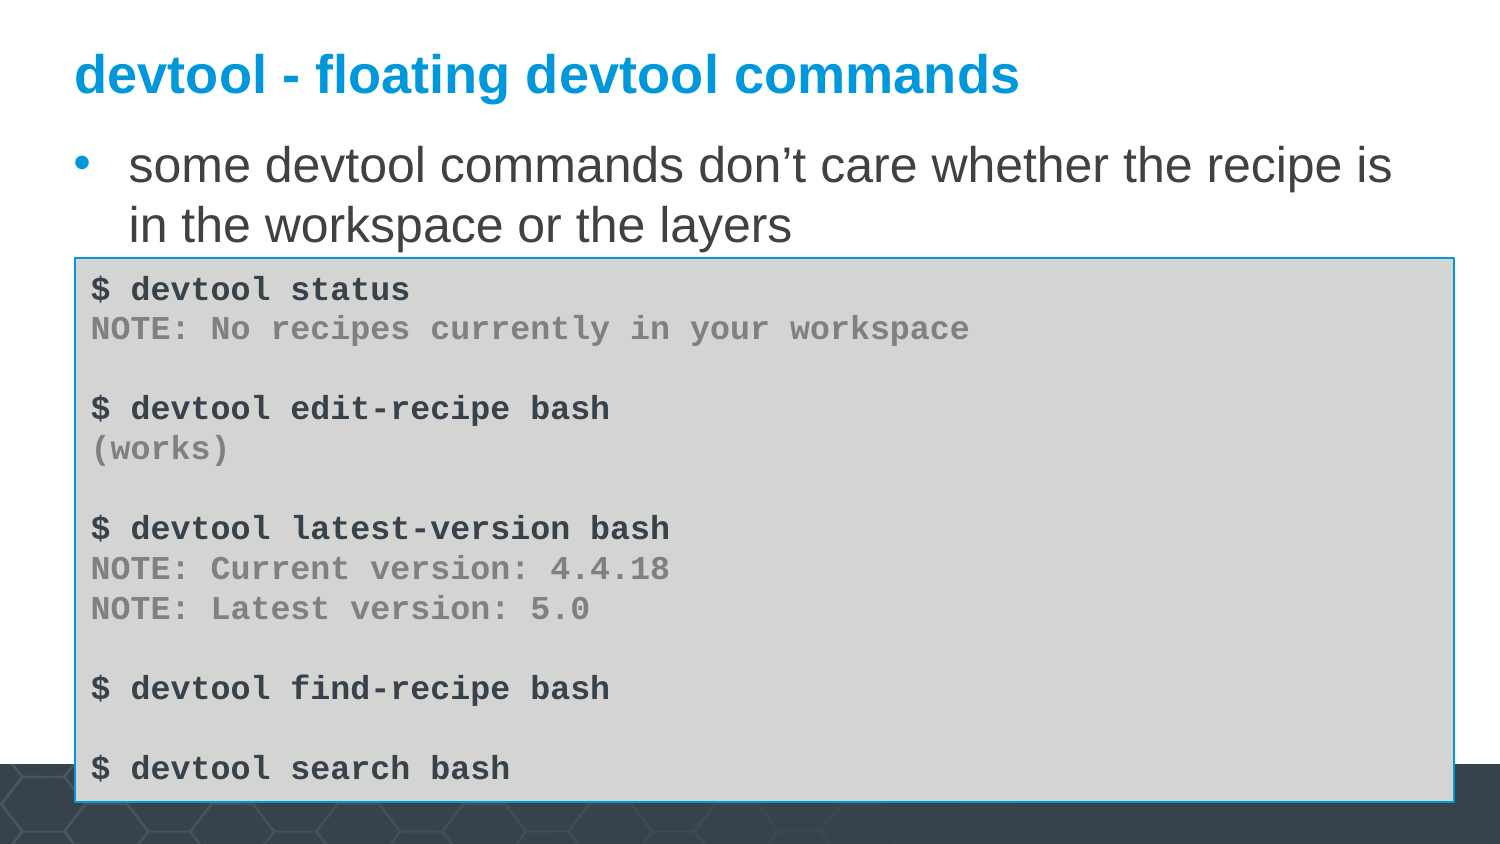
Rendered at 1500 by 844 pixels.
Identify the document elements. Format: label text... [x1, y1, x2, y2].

text_box $ devtool status NOTE: No recipes currently in your workspace $ devtool edit-recipe bash (works) $ devtool latest-version bash NOTE: Current version: 4.4.18 NOTE: Latest version: 5.0 $ devtool find-recipe bash $ devtool search bash [74, 258, 1455, 803]
picture [0, 0, 1500, 844]
text_box devtool - floating devtool commands [74, 50, 1424, 159]
text_box some devtool commands don’t care whether the recipe is in the workspace or the layers [72, 132, 1422, 259]
